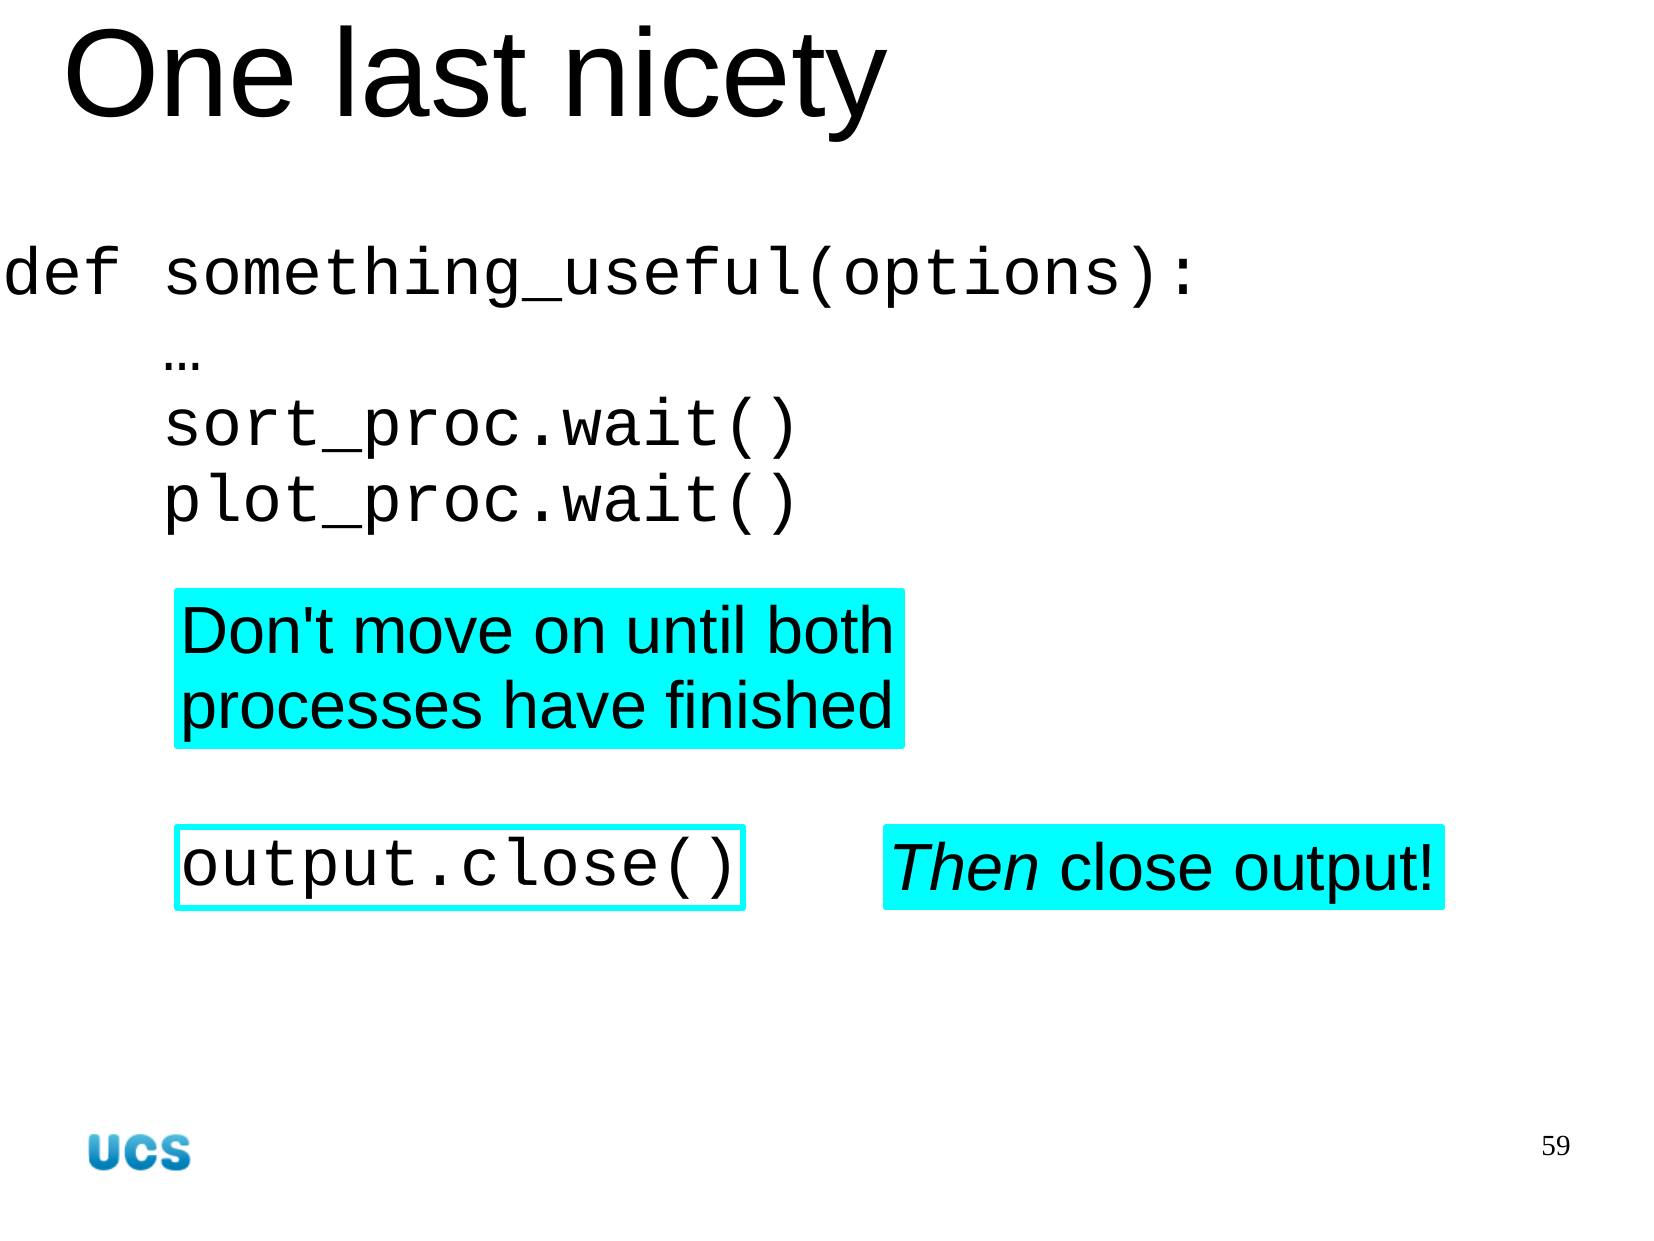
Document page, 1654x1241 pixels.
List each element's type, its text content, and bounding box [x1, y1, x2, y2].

text_box Then close output! [885, 826, 1443, 908]
text_box output.close() [177, 826, 744, 909]
picture [88, 1133, 191, 1172]
text_box One last nicety [59, 0, 893, 146]
text_box def something_useful(options): … sort_proc.wait() plot_proc.wait() [0, 236, 1207, 545]
text_box Don't move on until both processes have finished [177, 590, 902, 747]
